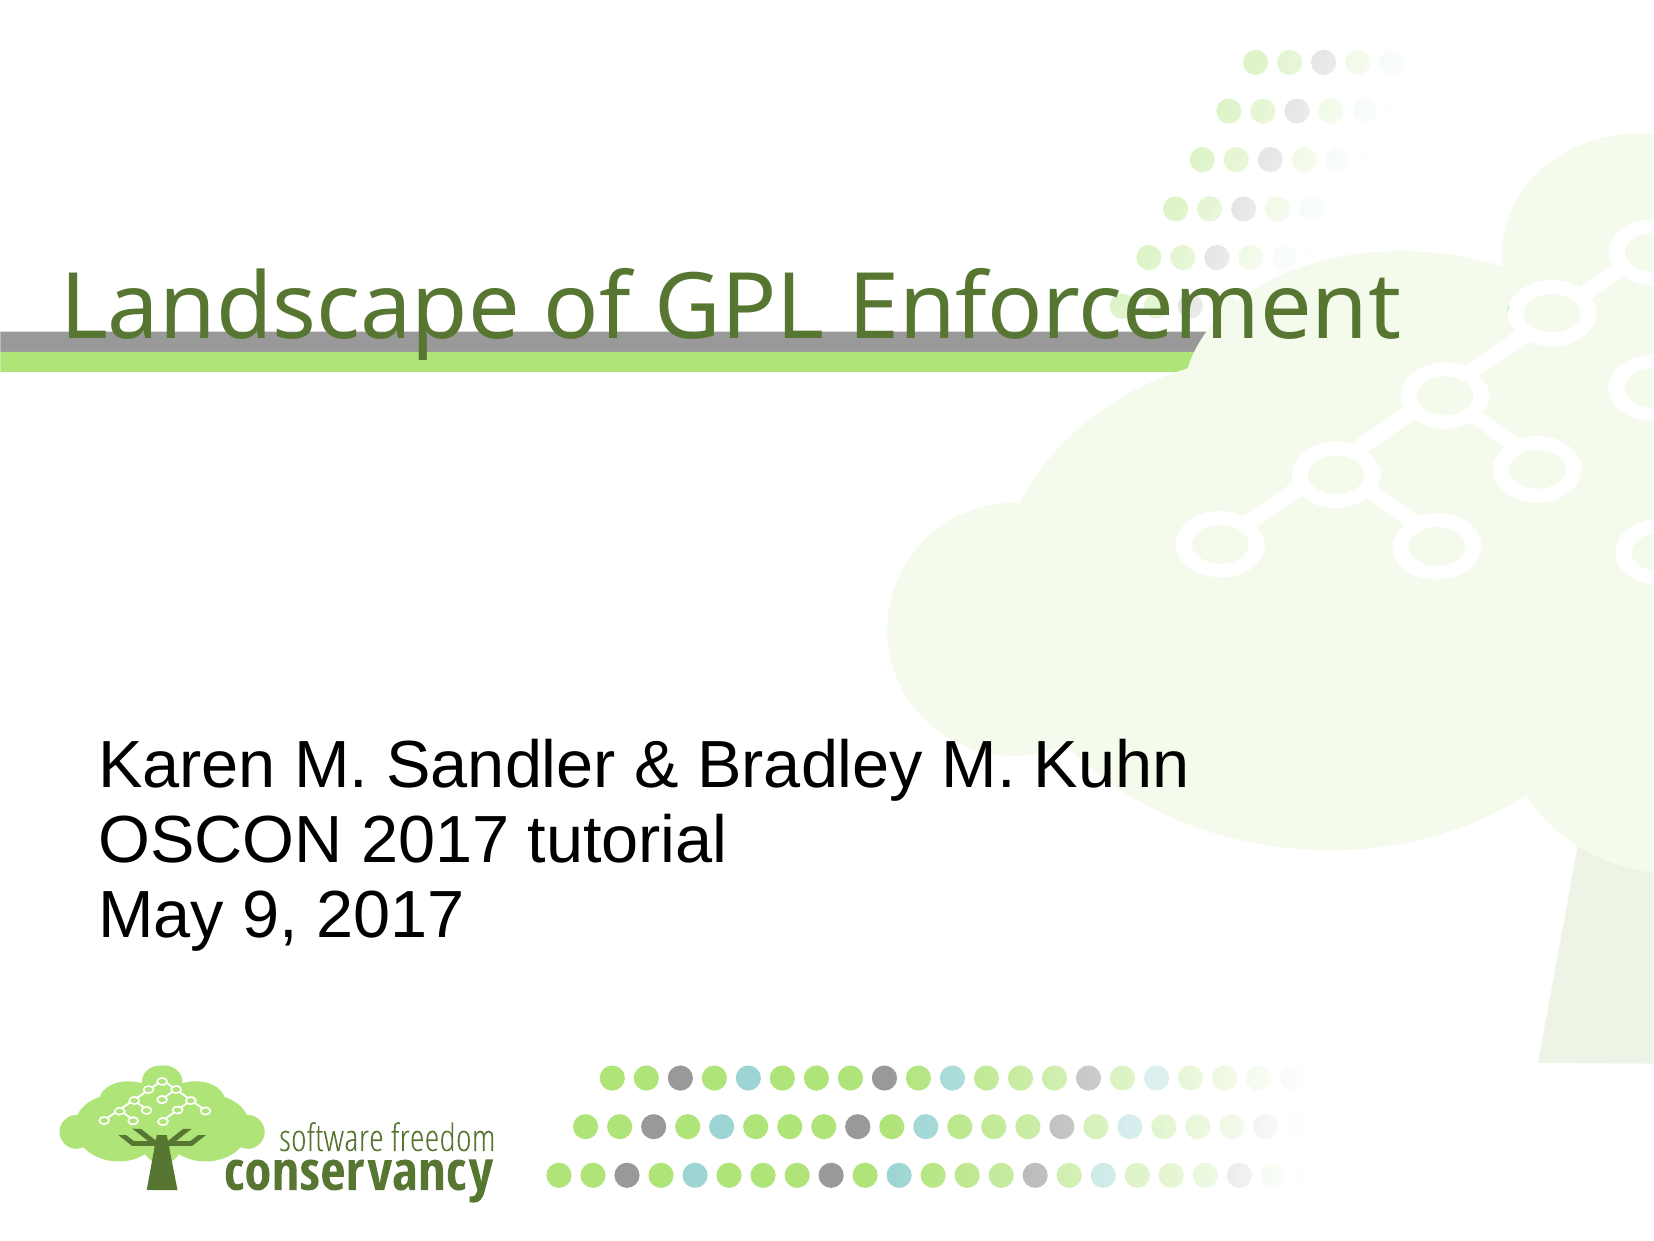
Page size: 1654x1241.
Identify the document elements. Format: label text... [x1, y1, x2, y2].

title Landscape of GPL Enforcement [60, 186, 1651, 421]
text_box Karen M. Sandler & Bradley M. Kuhn OSCON 2017 tutorial May 9, 2017 [83, 719, 1486, 946]
